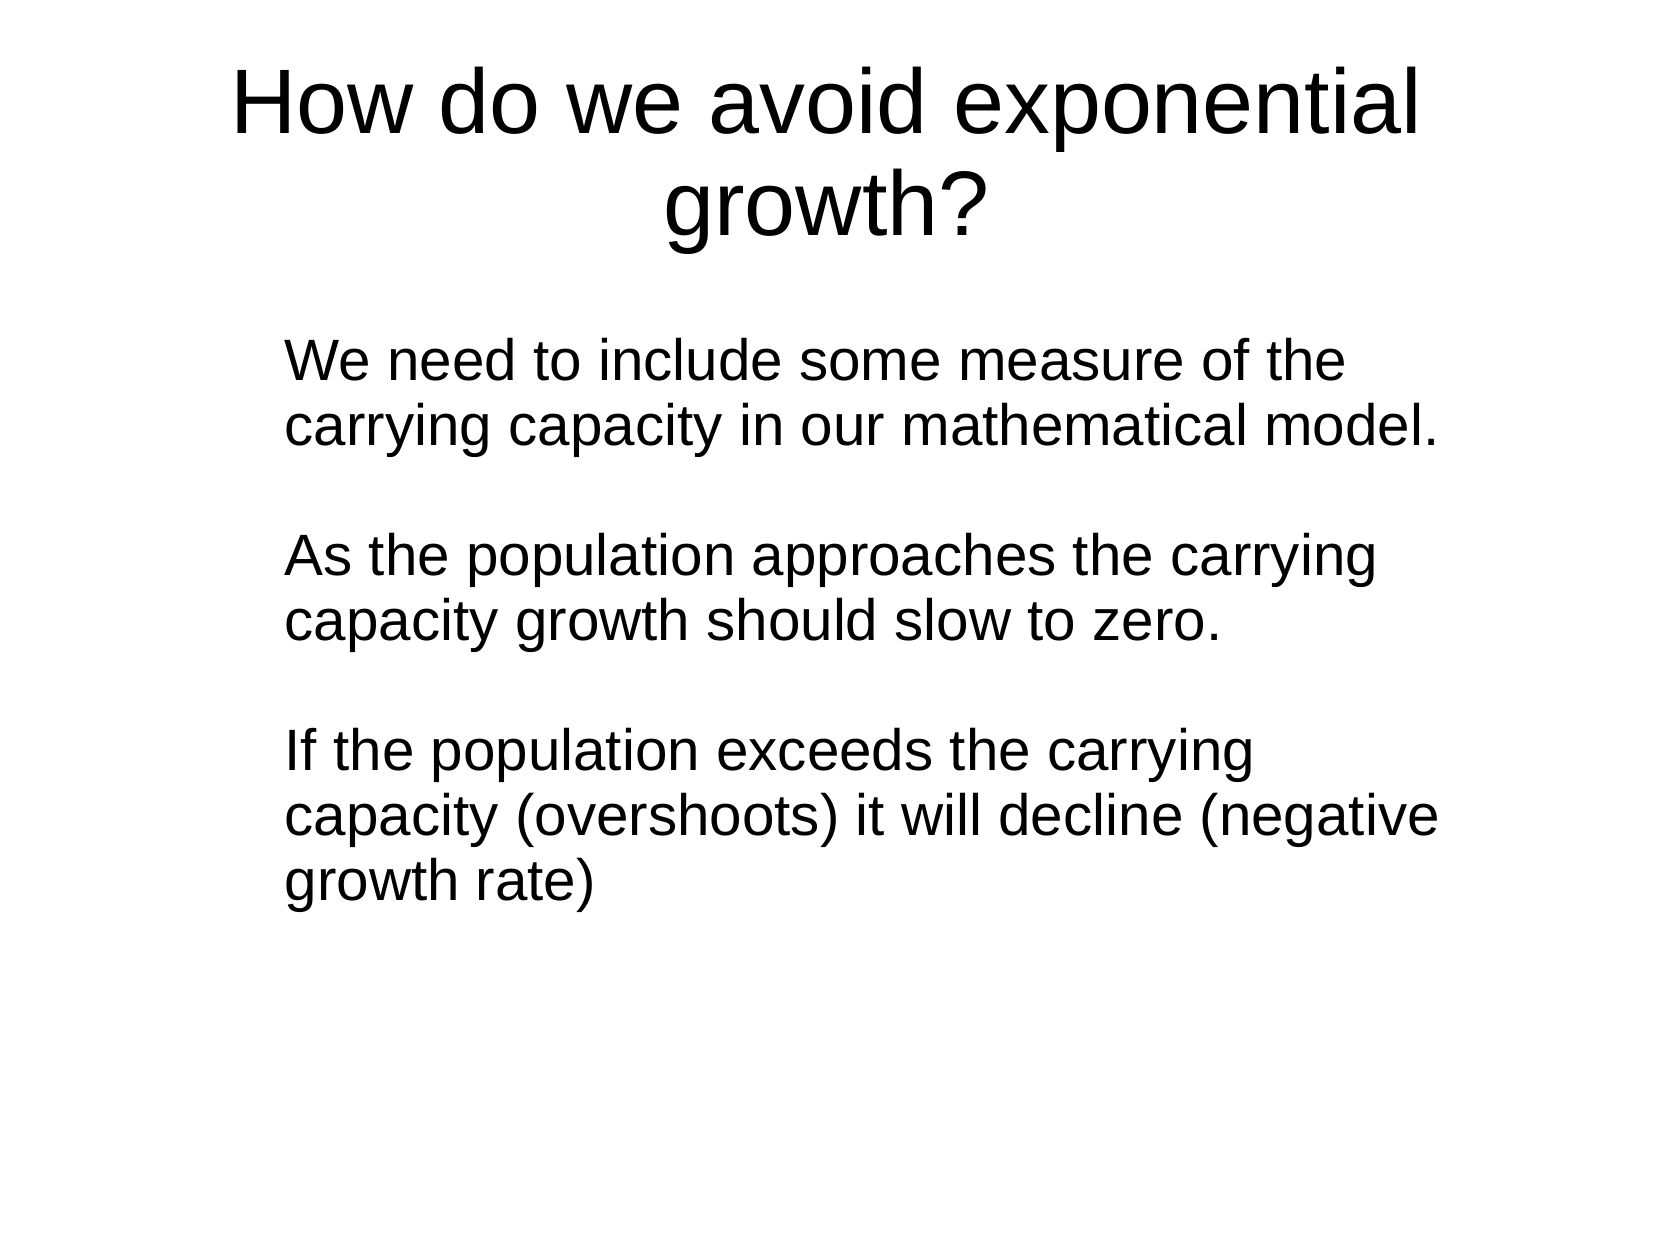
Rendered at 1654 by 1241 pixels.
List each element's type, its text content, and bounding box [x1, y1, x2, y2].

text_box We need to include some measure of the carrying capacity in our mathematical model. As the population approaches the carrying capacity growth should slow to zero. If the population exceeds the carrying capacity (overshoots) it will decline (negative growth rate) [270, 320, 1471, 1068]
title How do we avoid exponential growth? [82, 49, 1571, 257]
